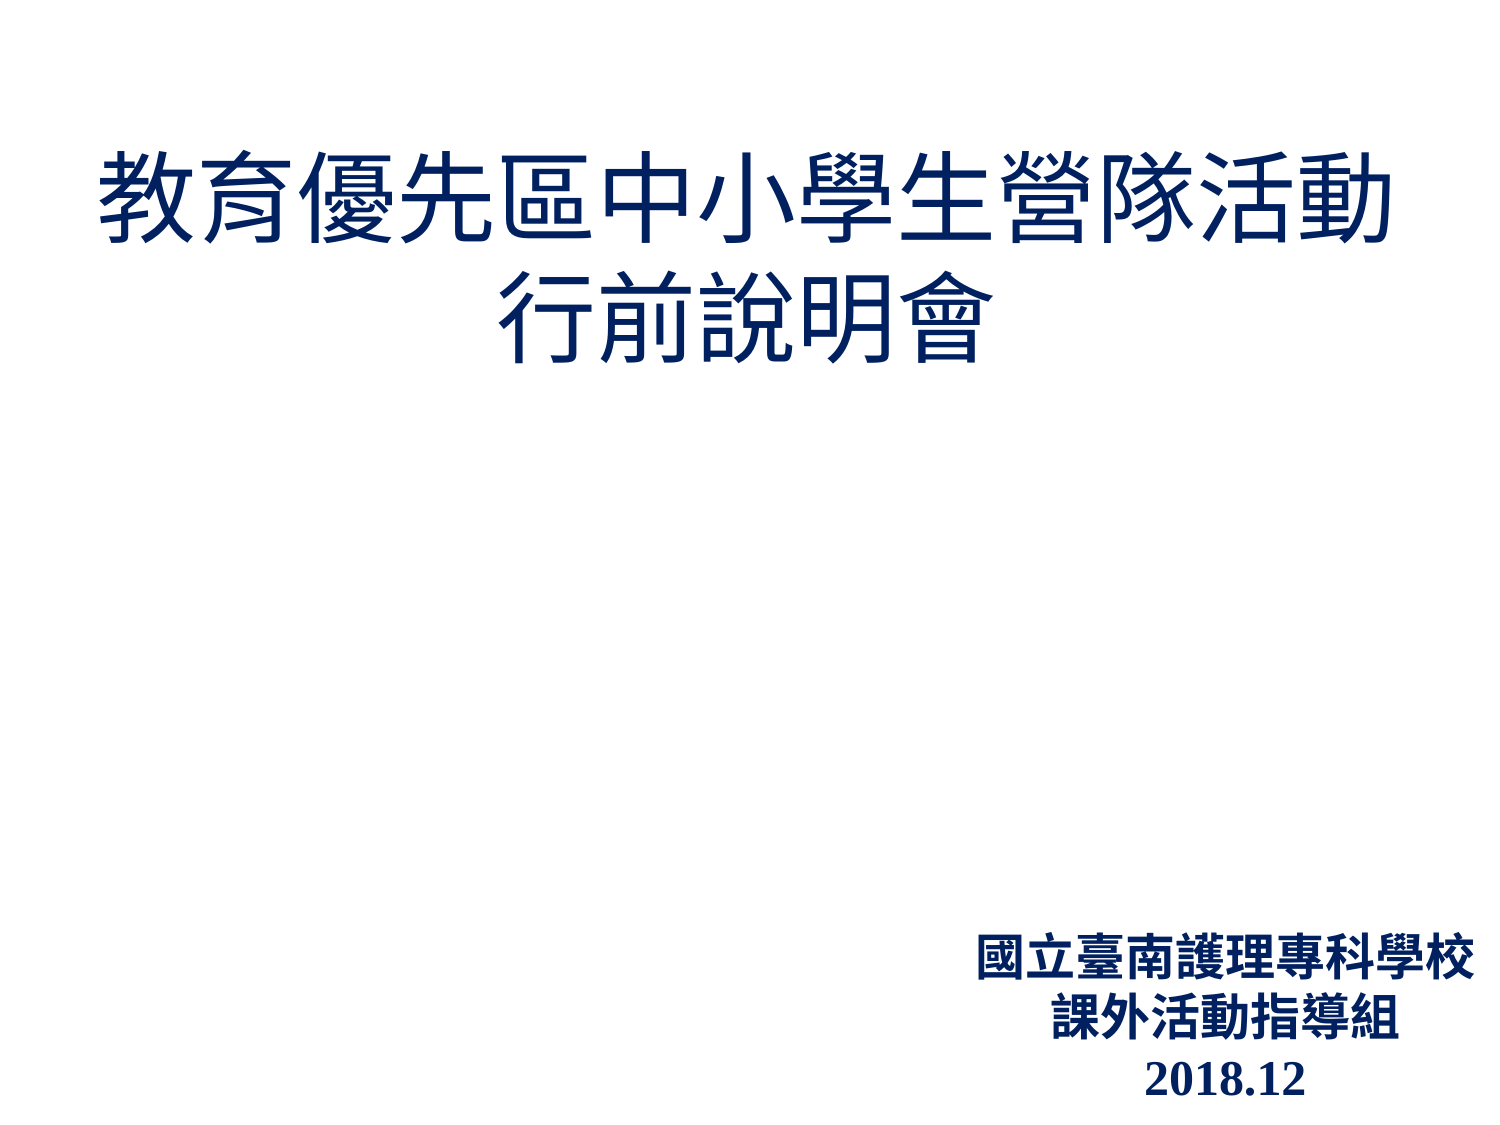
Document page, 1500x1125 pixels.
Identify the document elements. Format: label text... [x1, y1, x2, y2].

text_box 國立臺南護理專科學校課外活動指導組 2018.12 [951, 917, 1500, 1113]
title 教育優先區中小學生營隊活動行前說明會 [53, 125, 1441, 386]
